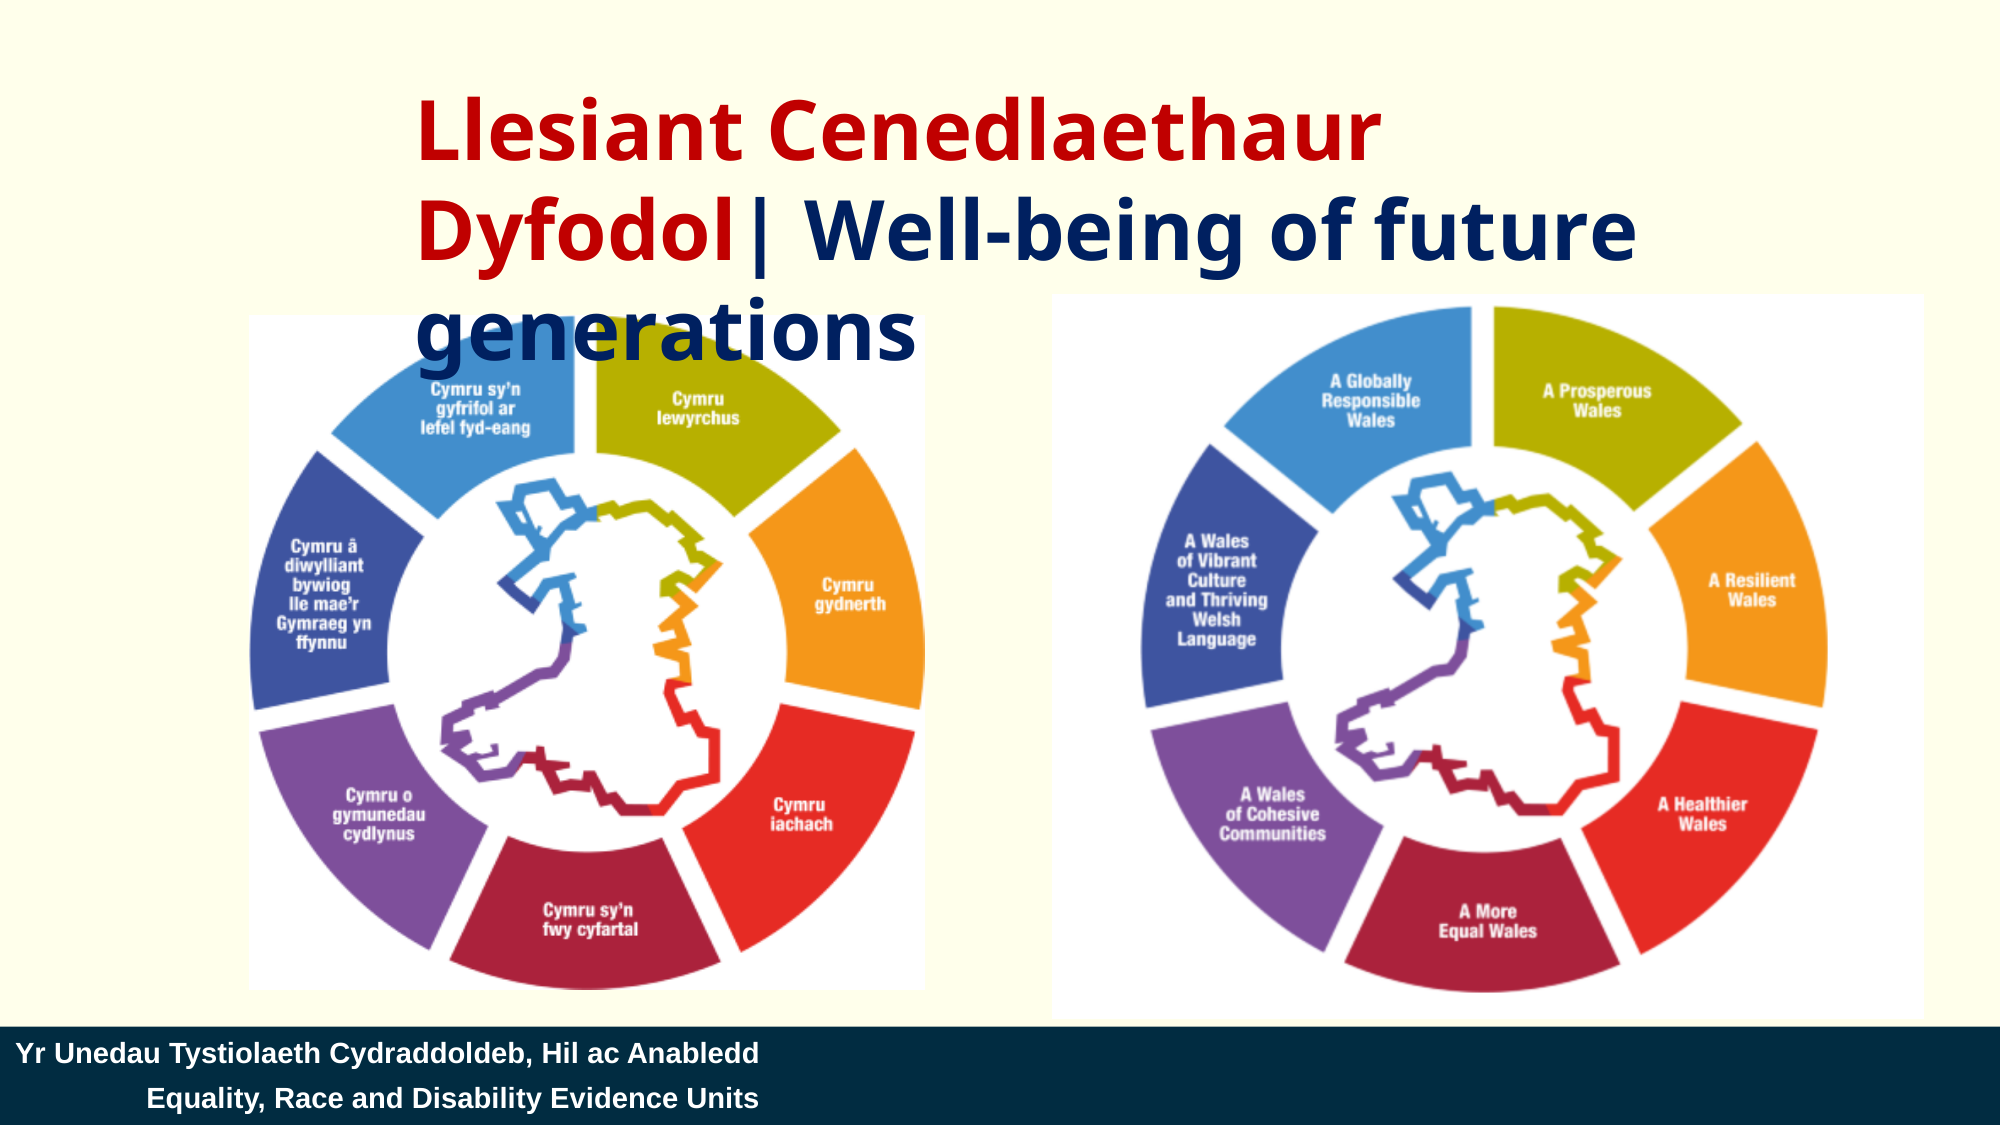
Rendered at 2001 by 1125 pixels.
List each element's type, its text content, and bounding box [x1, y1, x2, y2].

picture [249, 353, 925, 990]
text_box Llesiant Cenedlaethaur Dyfodol| Well-being of future generations [249, 69, 1750, 353]
text_box Yr Unedau Tystiolaeth Cydraddoldeb, Hil ac Anabledd Equality, Race and Disability Evidence Units [0, 1026, 2000, 1125]
picture [1052, 294, 1924, 1019]
